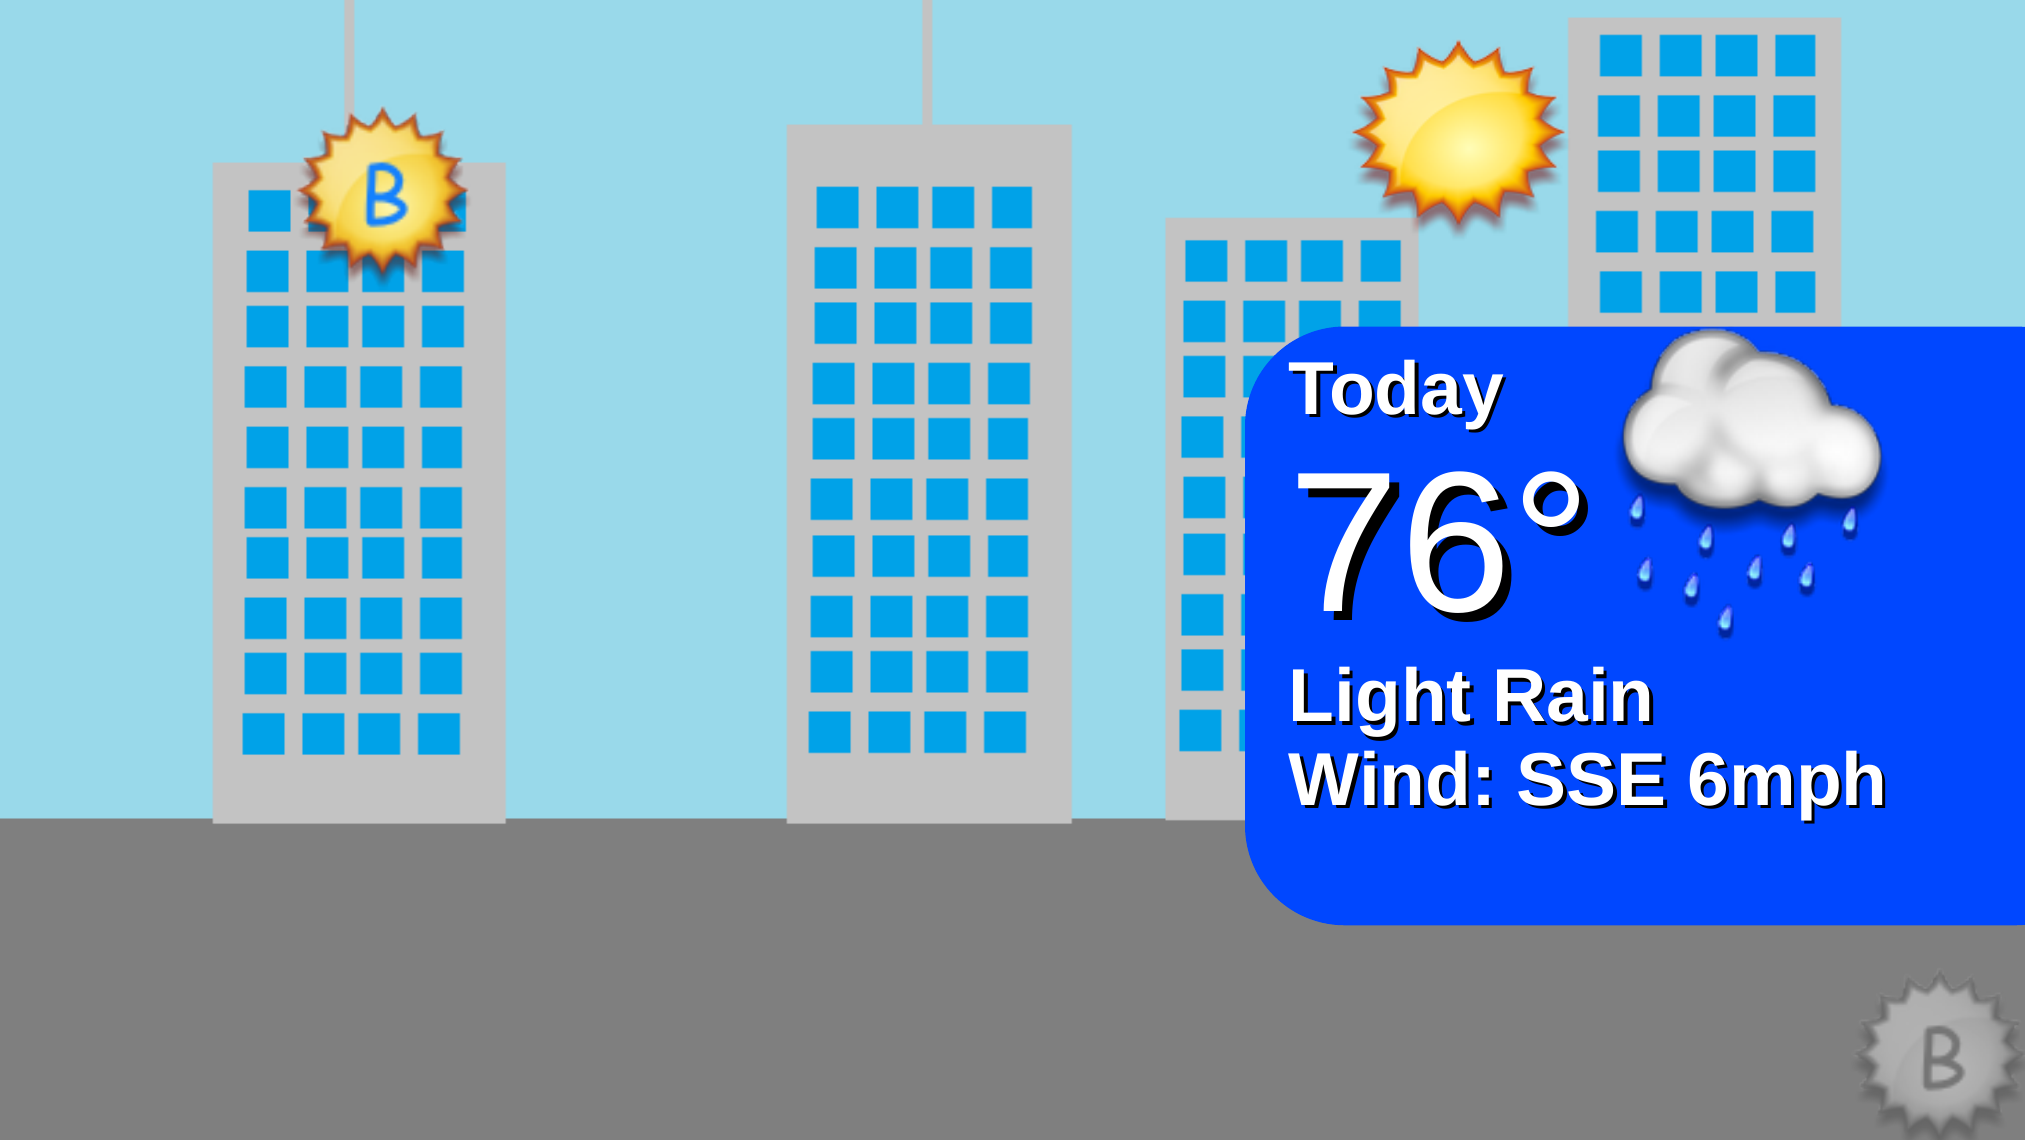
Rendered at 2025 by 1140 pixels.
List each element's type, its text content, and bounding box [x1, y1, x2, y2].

picture [0, 0, 2025, 1140]
text_box Today 76° Light Rain Wind: SSE 6mph [1245, 326, 2025, 926]
